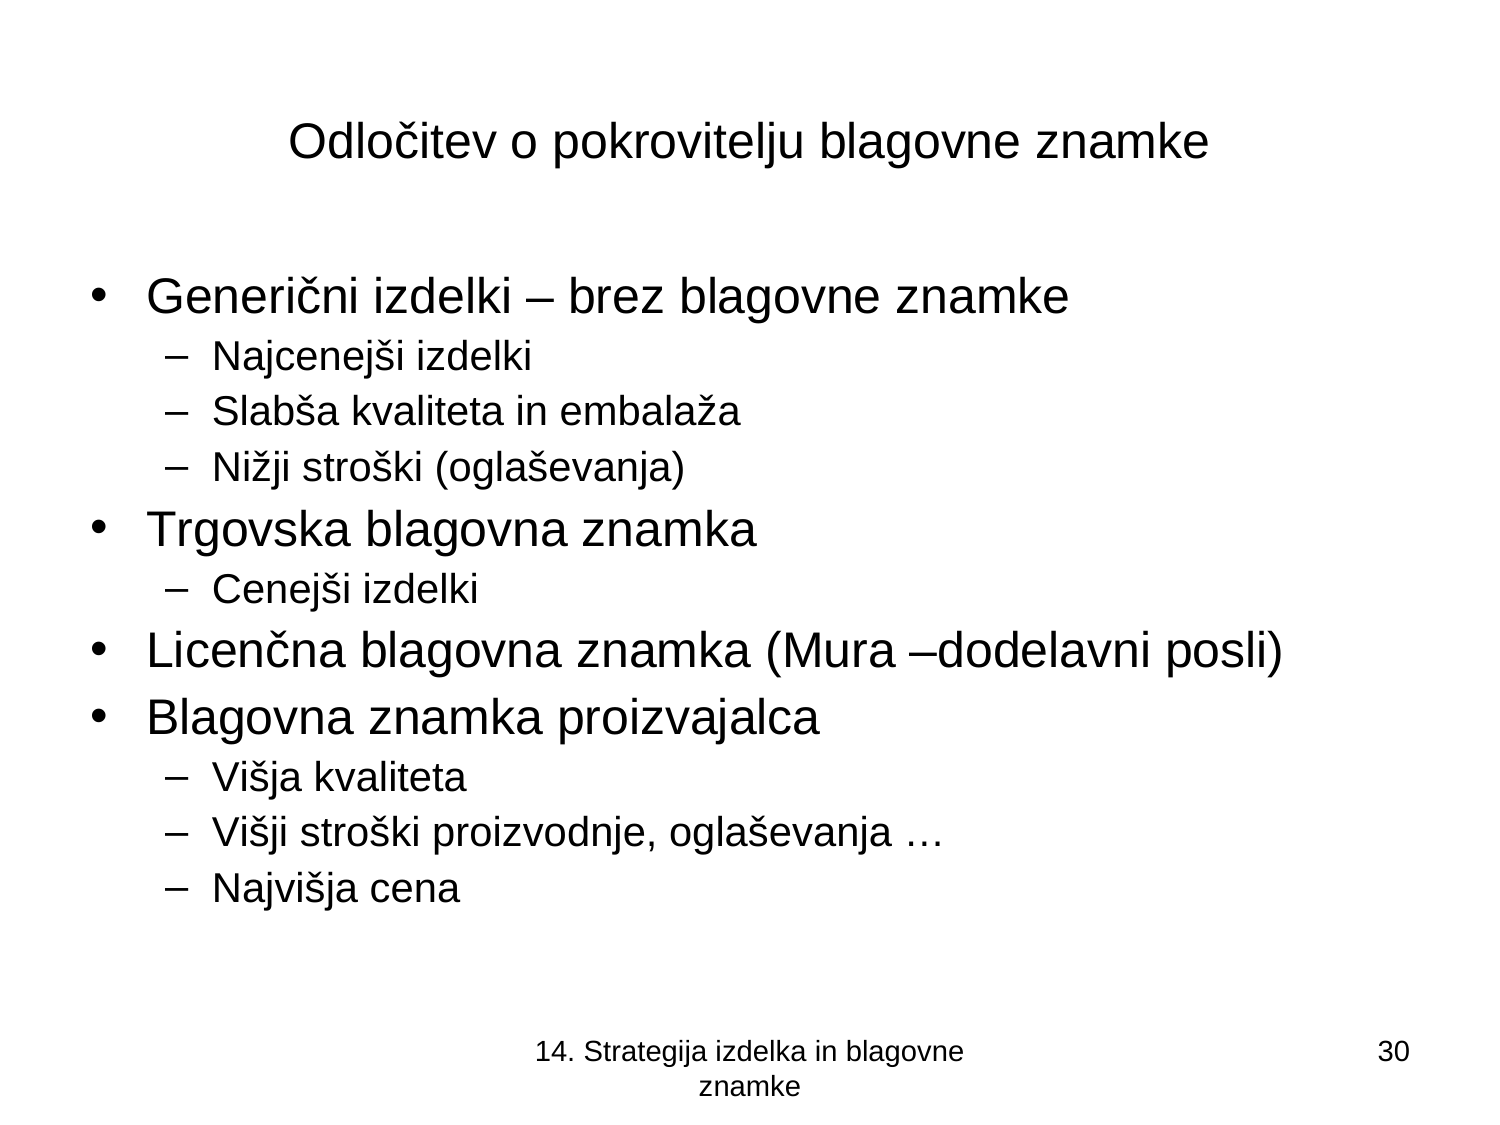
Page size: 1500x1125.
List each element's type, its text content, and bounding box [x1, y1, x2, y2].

text_box <number> [1074, 1024, 1426, 1103]
text_box 14. Strategija izdelka in blagovne znamke [512, 1024, 988, 1103]
list Generični izdelki – brez blagovne znamke Najcenejši izdelki Slabša kvaliteta in embalaža Nižji stroški (oglaševanja) Trgovska blagovna znamka Cenejši izdelki Licenčna blagovna znamka (Mura –dodelavni posli) Blagovna znamka proizvajalca Višja kvaliteta Višji stroški proizvodnje, oglaševanja … Najvišja cena [75, 262, 1426, 1006]
title Odločitev o pokrovitelju blagovne znamke [75, 45, 1426, 233]
